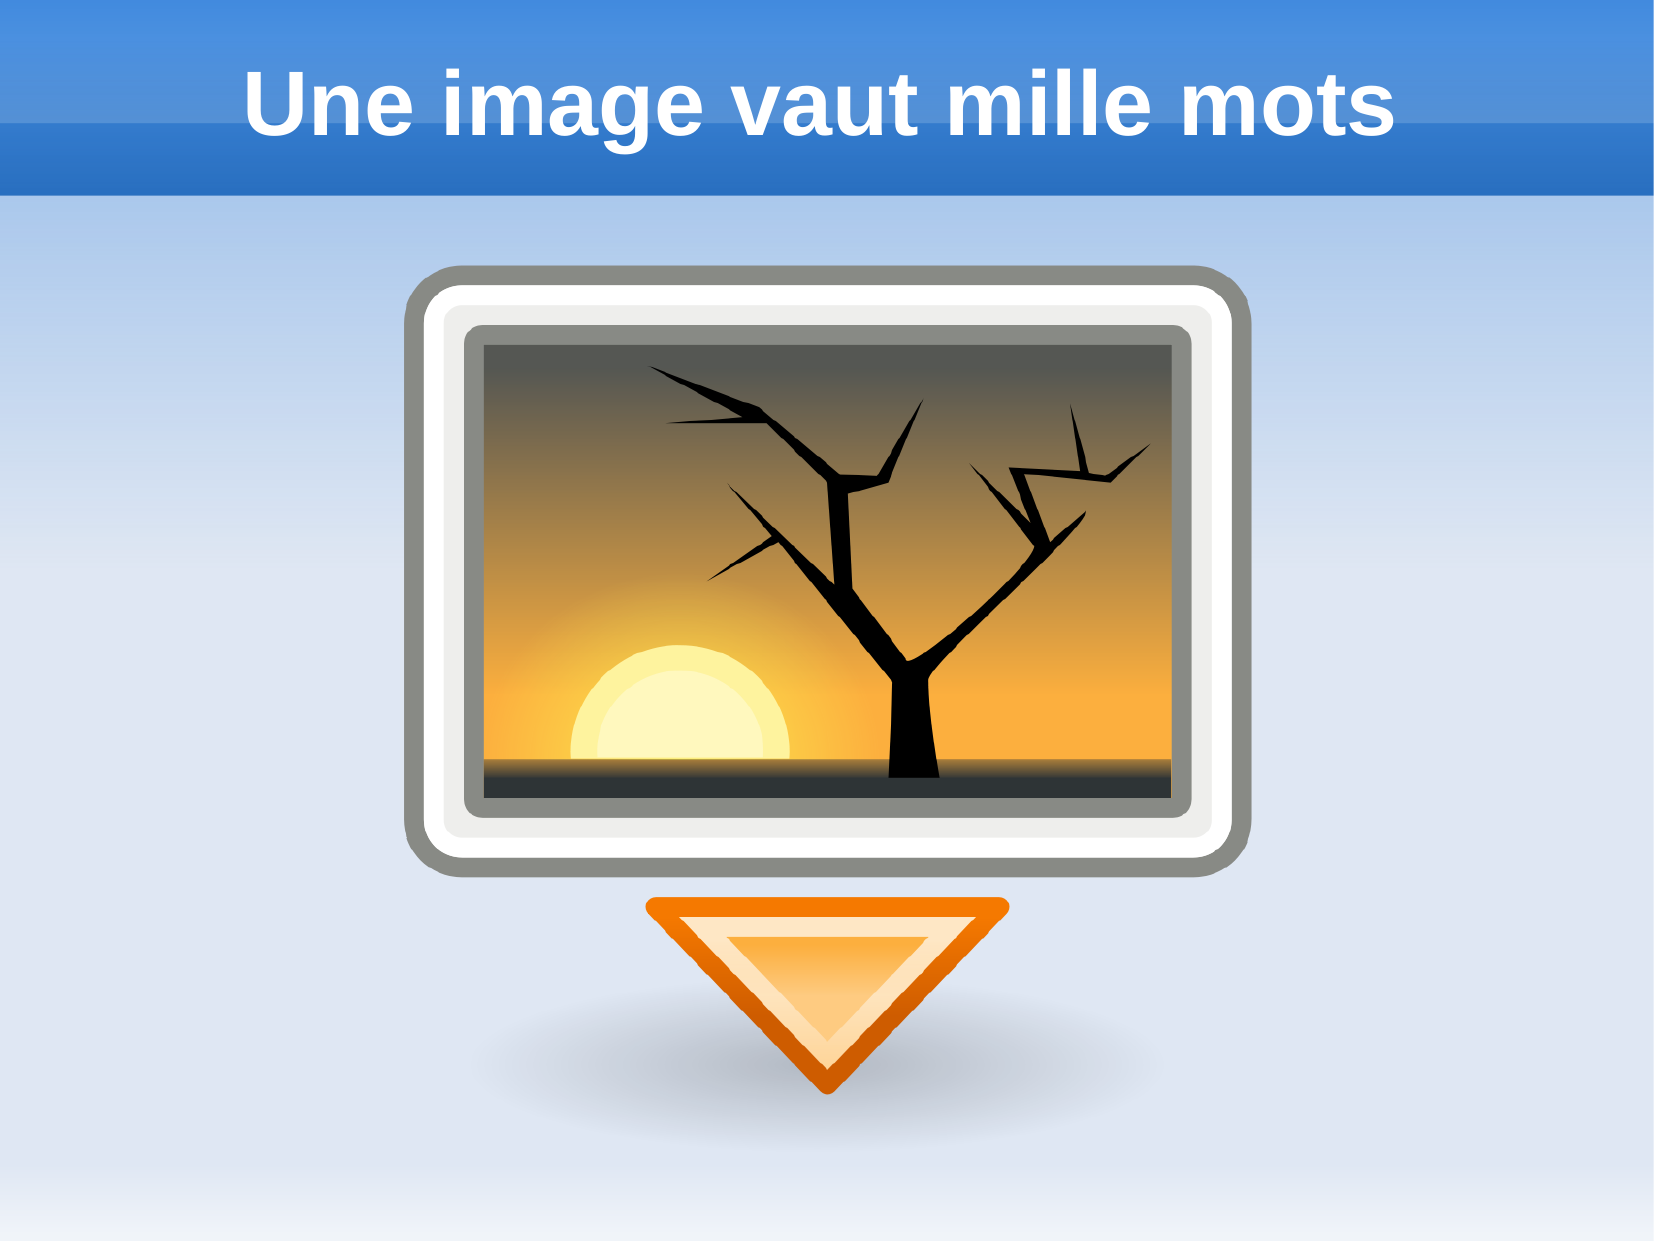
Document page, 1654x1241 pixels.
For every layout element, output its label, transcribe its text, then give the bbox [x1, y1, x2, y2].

title Une image vaut mille mots [76, 0, 1565, 208]
picture [0, 0, 1654, 1241]
